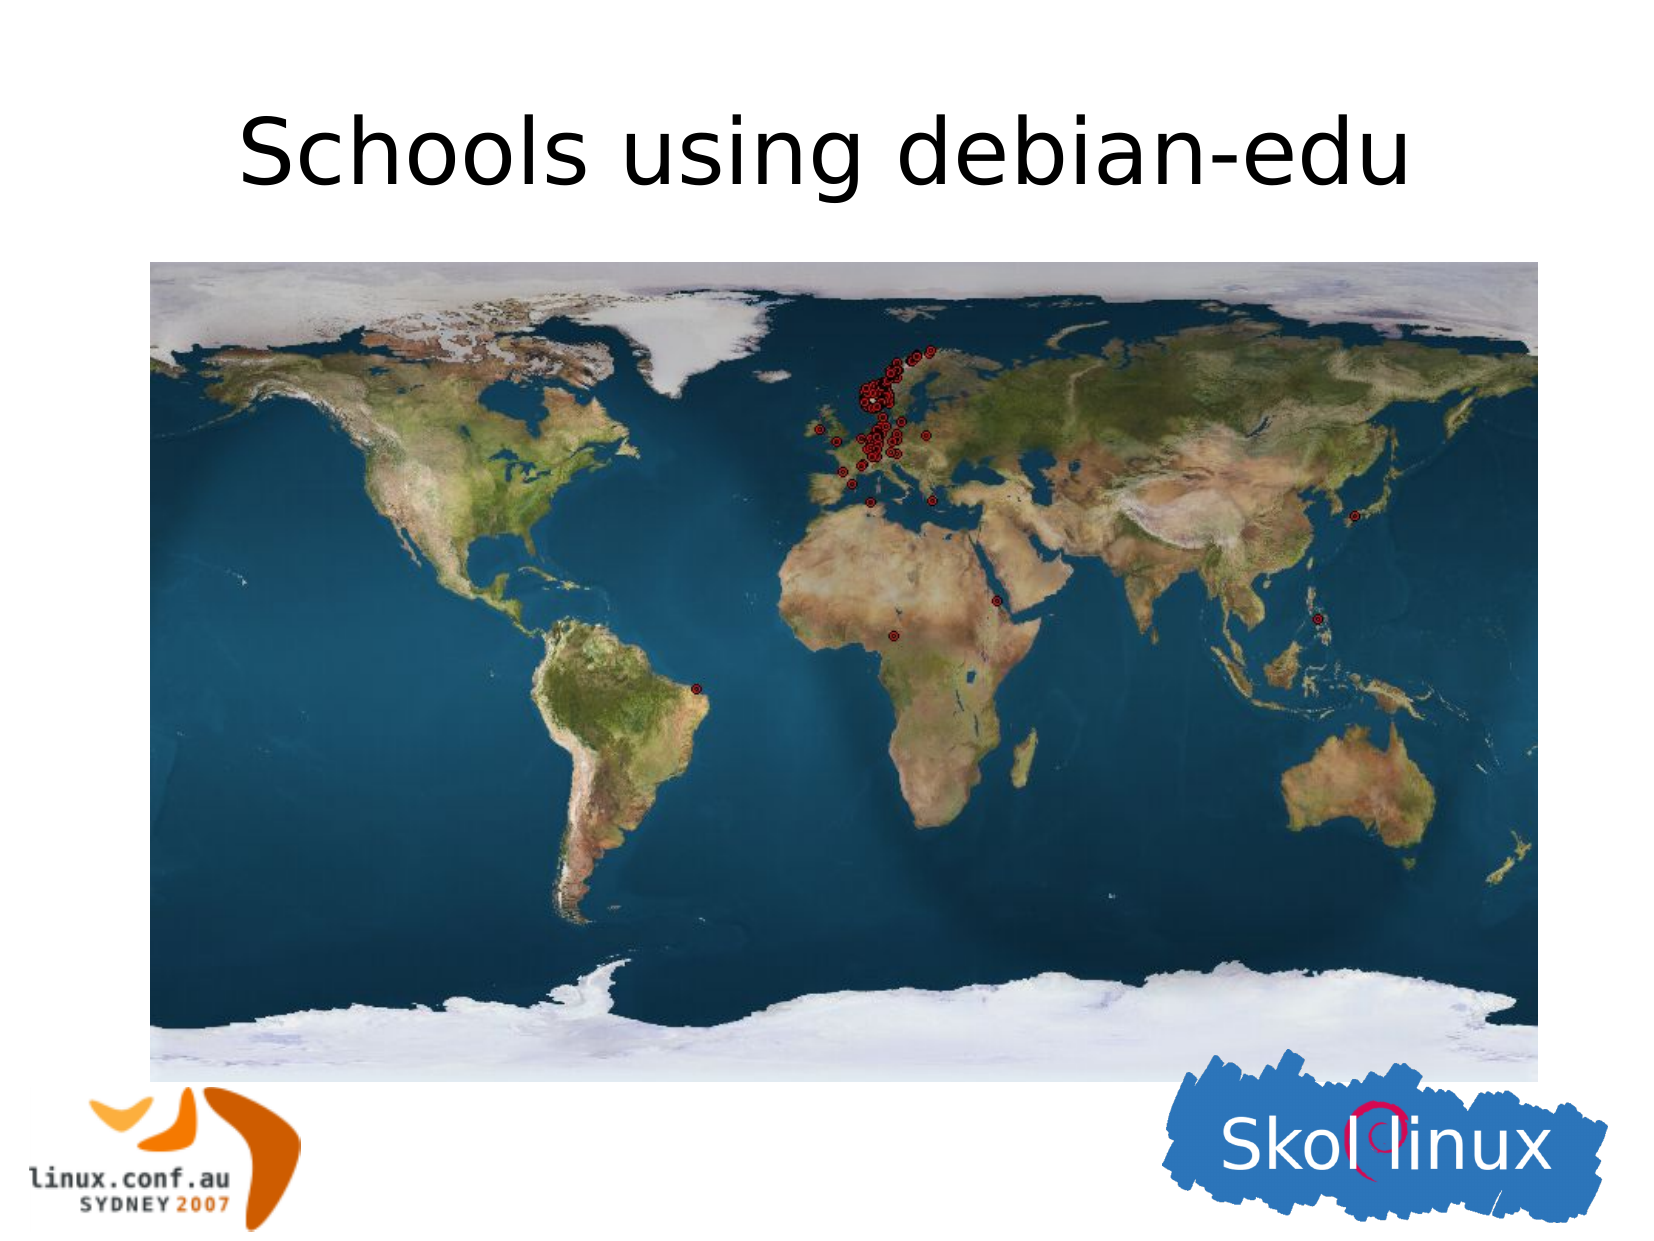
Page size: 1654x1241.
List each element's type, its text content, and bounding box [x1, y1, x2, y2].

picture [150, 262, 1608, 1223]
picture [29, 1087, 301, 1232]
title Schools using debian-edu [82, 49, 1571, 257]
